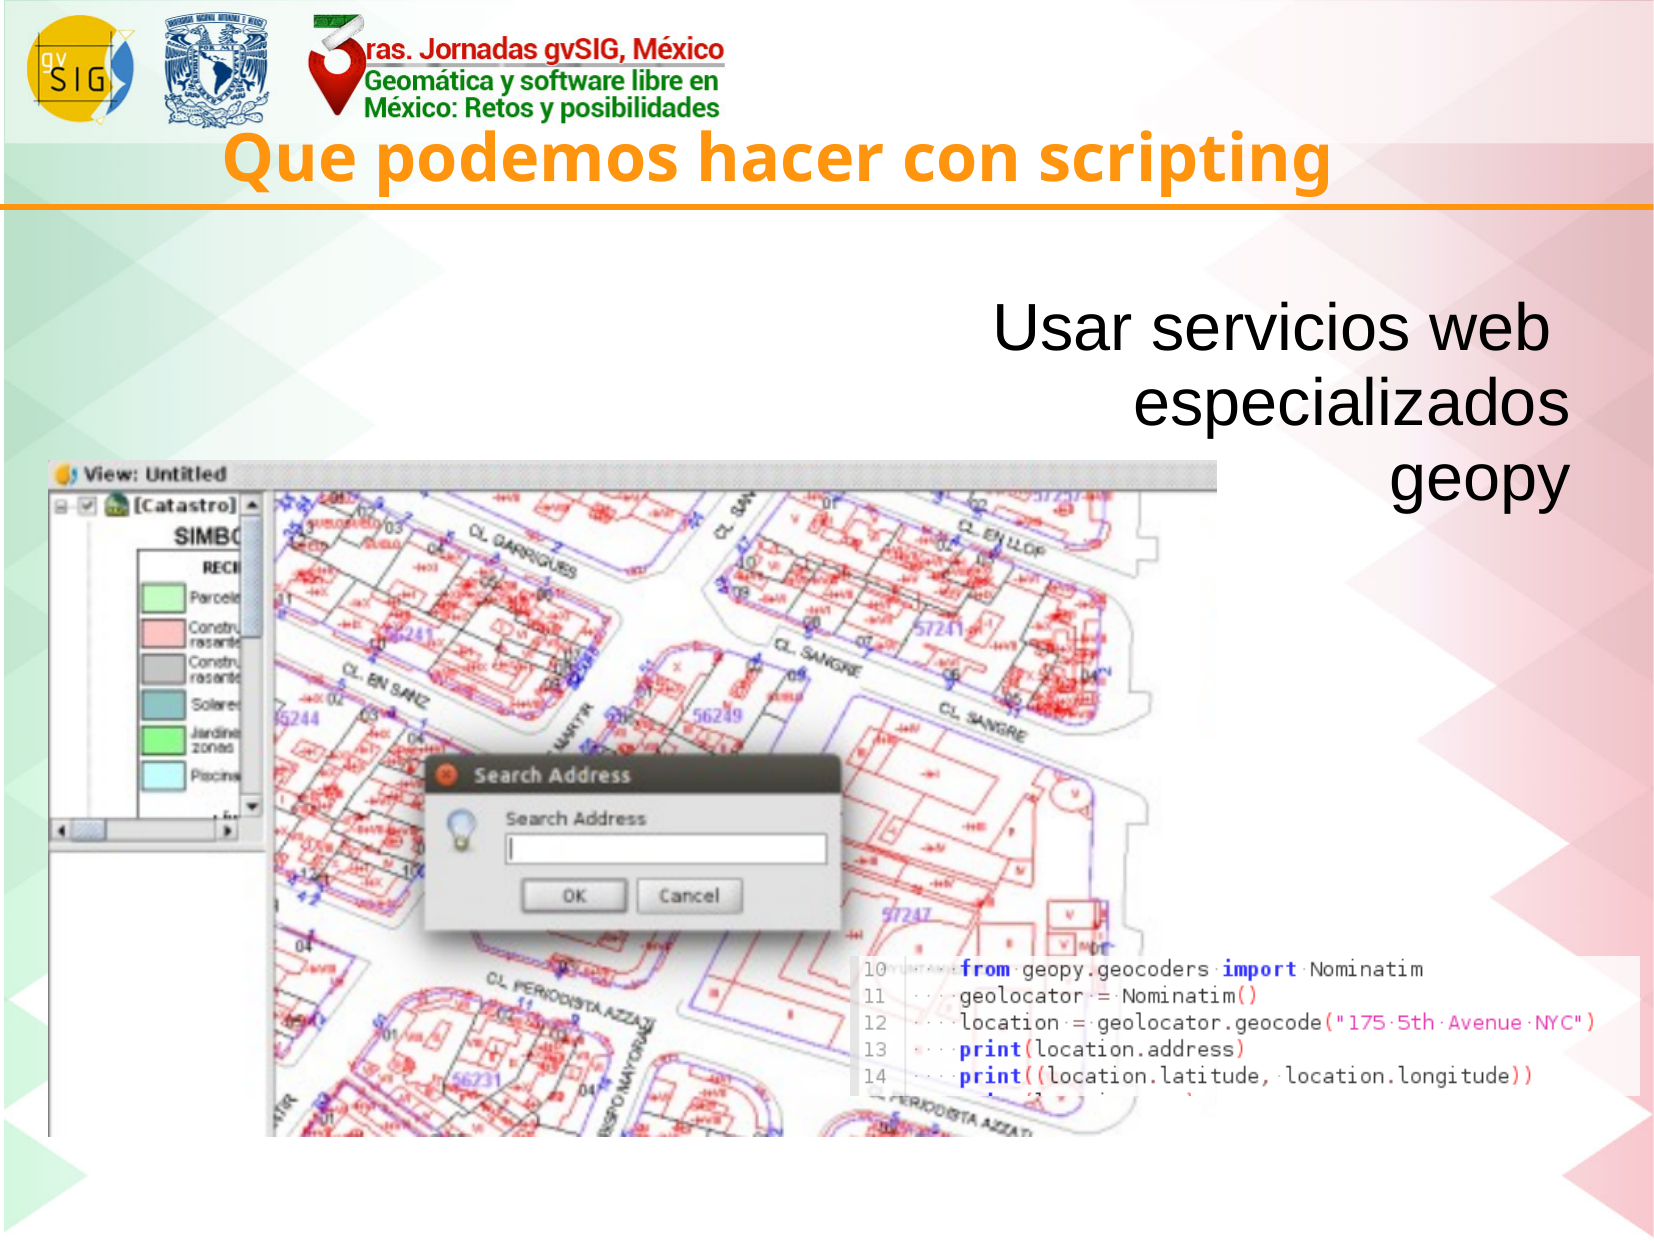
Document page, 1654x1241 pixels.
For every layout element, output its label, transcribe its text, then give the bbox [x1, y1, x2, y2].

subtitle Usar servicios web especializados geopy [82, 290, 1571, 1010]
title Que podemos hacer con scripting [0, 0, 1654, 207]
picture [4, 210, 1654, 1240]
